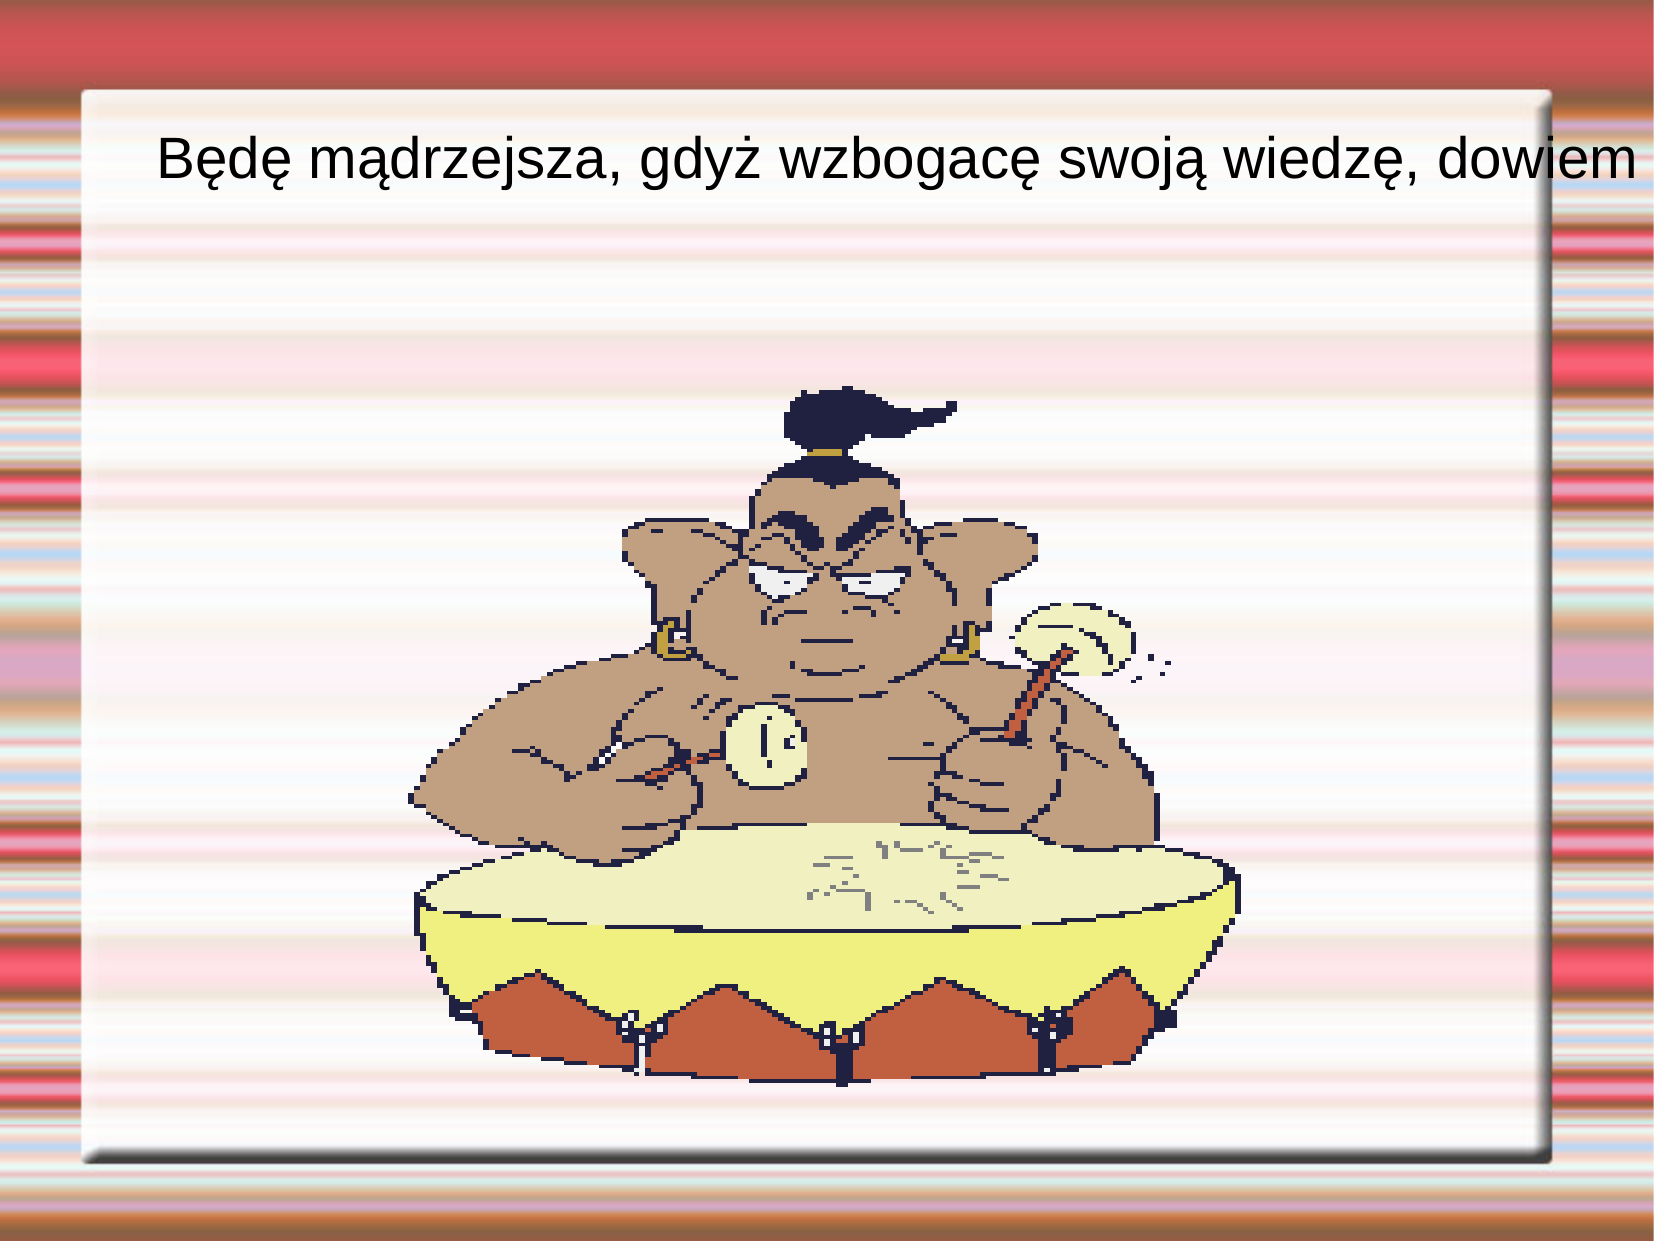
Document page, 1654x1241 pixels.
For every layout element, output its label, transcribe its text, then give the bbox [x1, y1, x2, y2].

text_box Będę mądrzejsza, gdyż wzbogacę swoją wiedzę, dowiem się wielu ciekawych i nowych dla mnie informacji, np. o zwierzętach, przyrodzie, o świecie, historii, malowaniu, rysowaniu,życiu w Afryce. [141, 118, 1536, 1241]
picture [403, 383, 1241, 1087]
